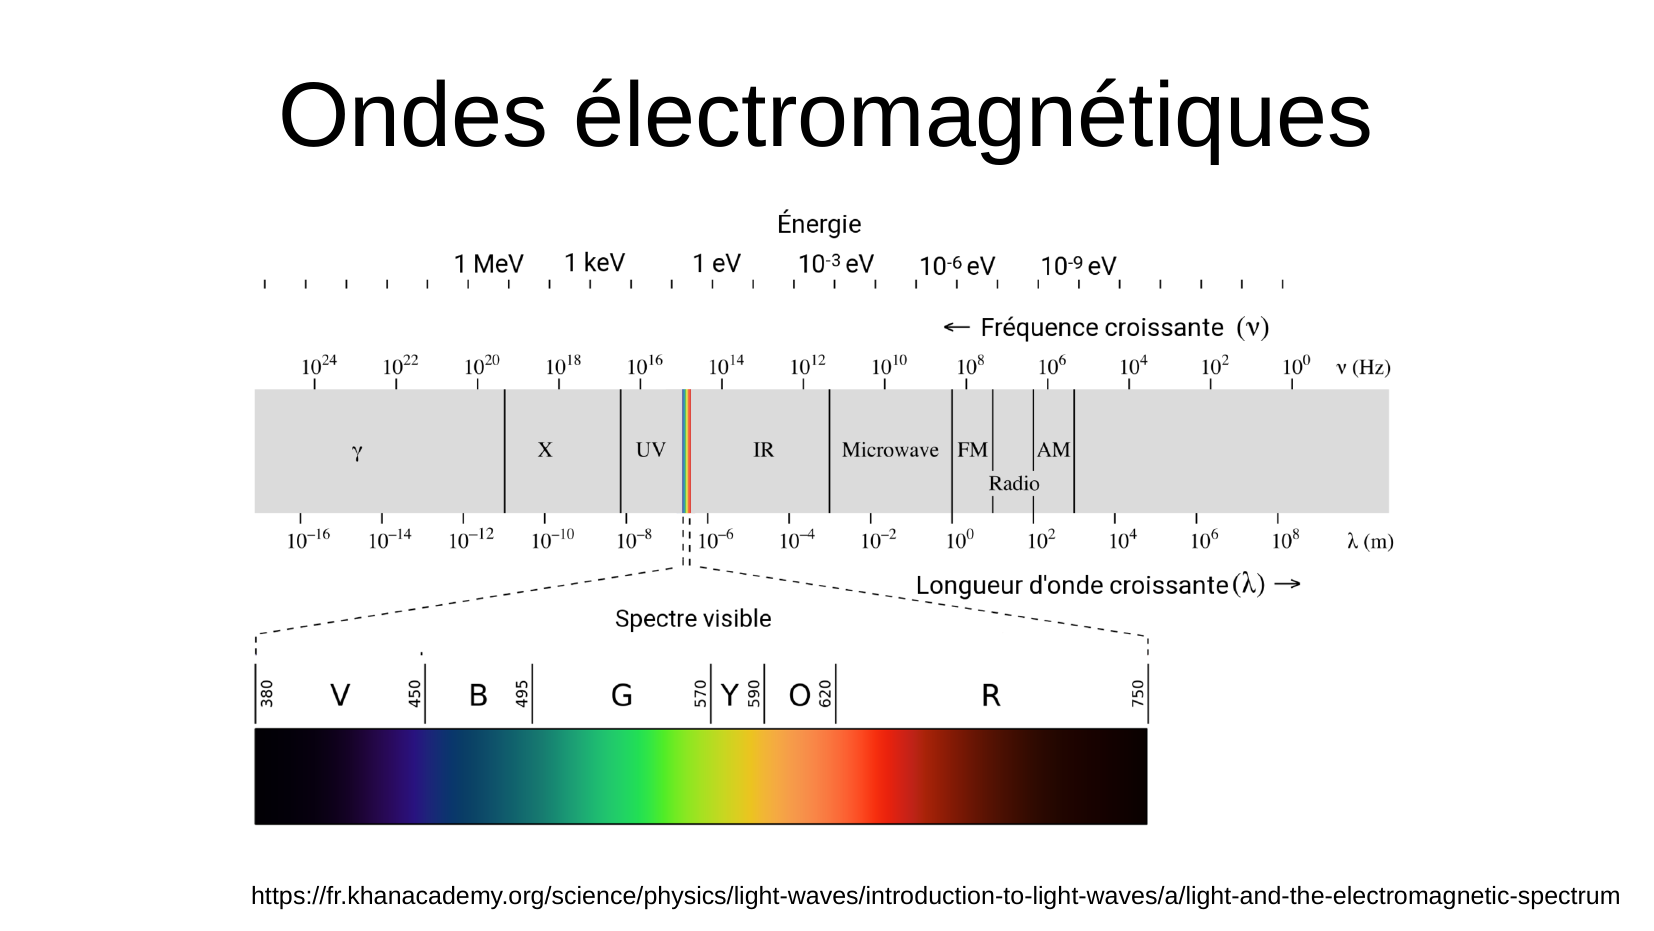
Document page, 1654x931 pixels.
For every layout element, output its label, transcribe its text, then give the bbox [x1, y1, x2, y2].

title Ondes électromagnétiques [82, 37, 1571, 193]
picture [224, 200, 1424, 843]
text_box https://fr.khanacademy.org/science/physics/light-waves/introduction-to-light-waves/a/light-and-the-electromagnetic-spectrum [236, 874, 1654, 931]
